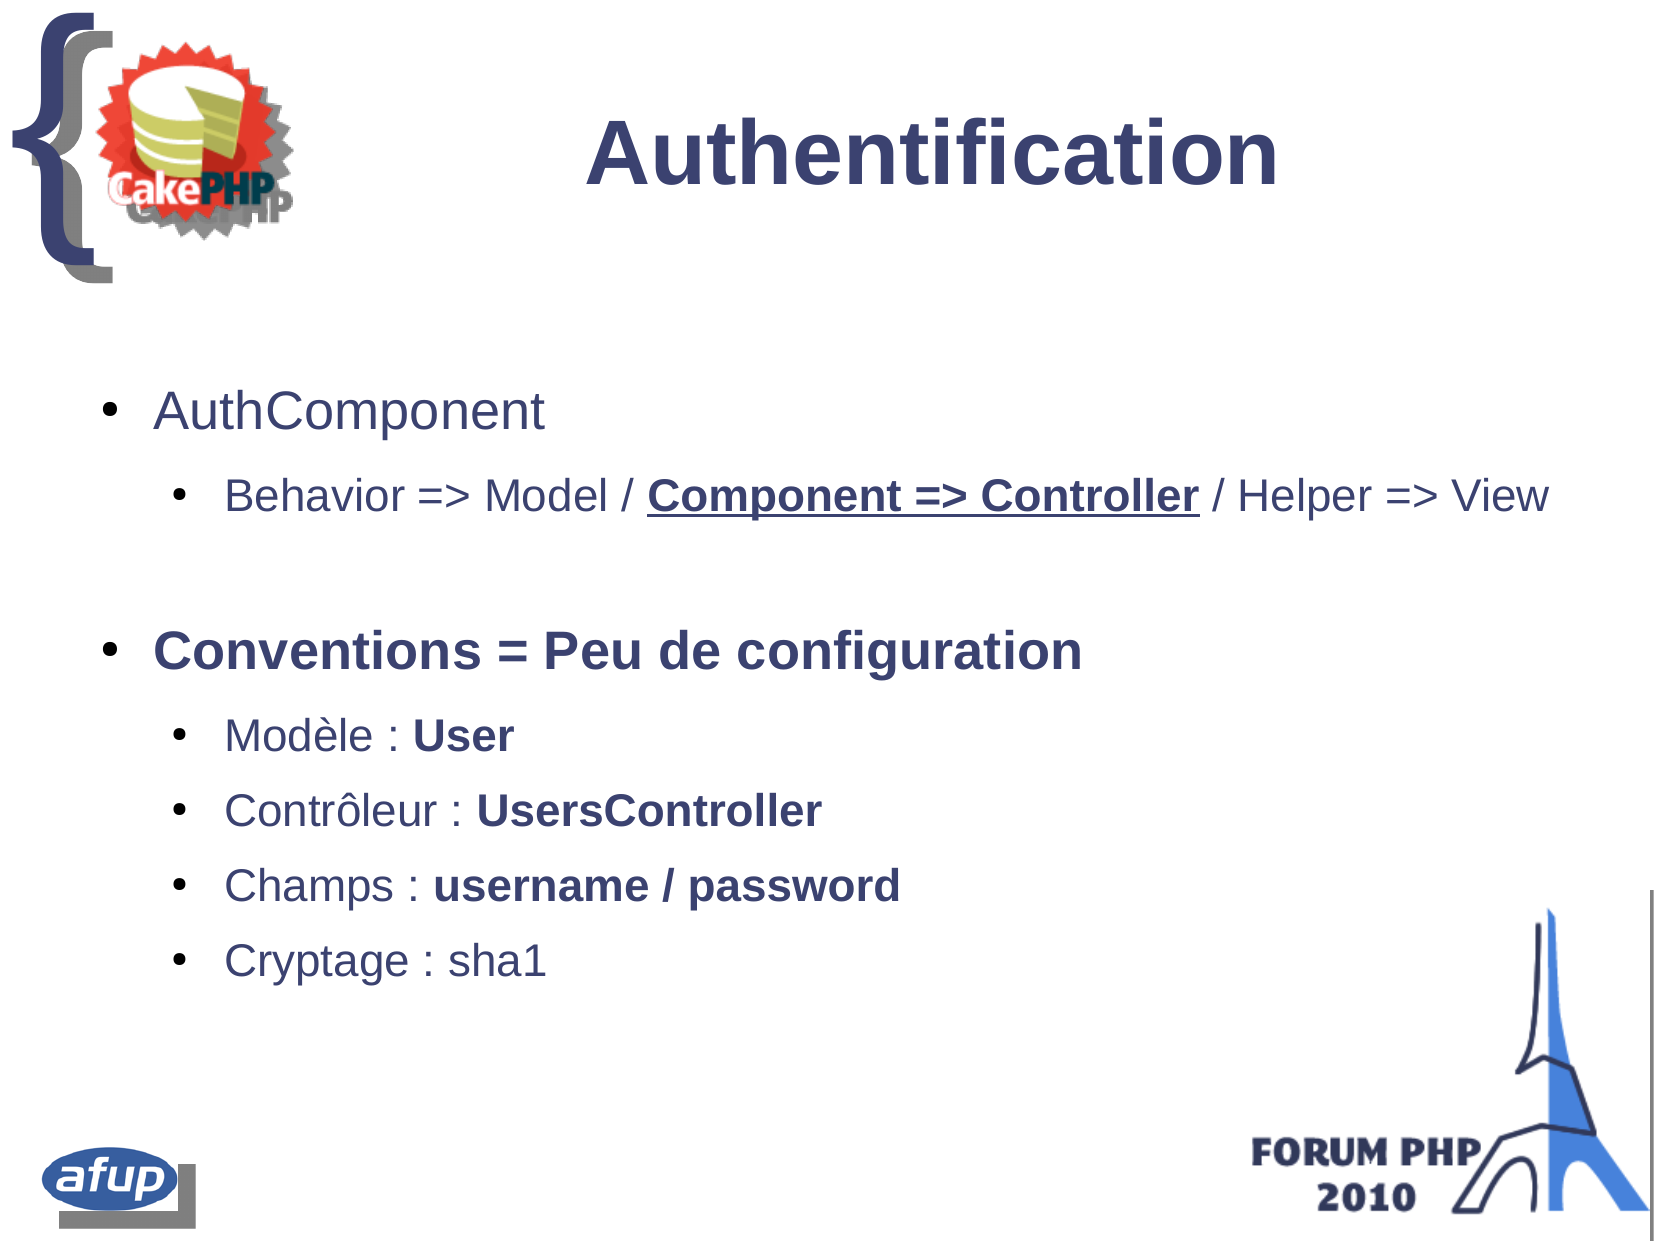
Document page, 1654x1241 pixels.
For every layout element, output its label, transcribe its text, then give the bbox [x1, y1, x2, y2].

title Authentification [295, 56, 1571, 250]
list AuthComponent Behavior => Model / Component => Controller / Helper => View Conventions = Peu de configuration Modèle : User Contrôleur : UsersController Champs : username / password Cryptage : sha1 [82, 290, 1571, 1094]
picture [1240, 872, 1650, 1241]
picture [41, 1146, 178, 1211]
picture [88, 35, 284, 231]
